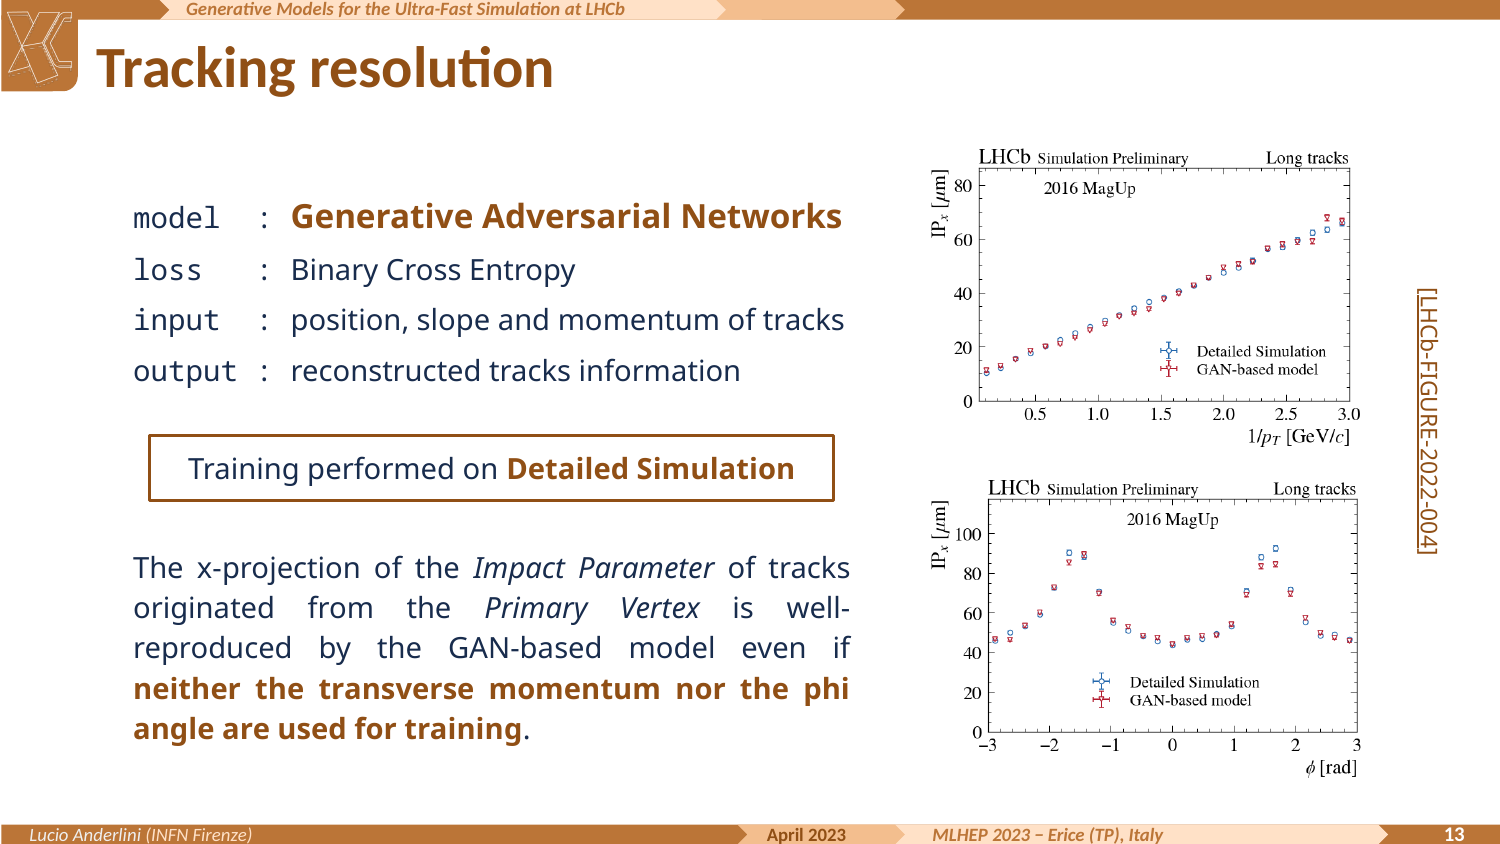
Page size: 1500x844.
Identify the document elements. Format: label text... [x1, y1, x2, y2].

text_box The x-projection of the Impact Parameter of tracks originated from the Primary Vertex is well-reproduced by the GAN-based model even if neither the transverse momentum nor the phi angle are used for training. [118, 529, 866, 761]
text_box Training performed on Detailed Simulation [149, 435, 834, 501]
picture [917, 135, 1374, 461]
title Tracking resolution [81, 14, 1480, 109]
text_box model : Generative Adversarial Networks loss : Binary Cross Entropy input : position, slope and momentum of tracks output : reconstructed tracks information [118, 169, 866, 408]
text_box [LHCb-FIGURE-2022-004] [1398, 268, 1458, 576]
slide_number <number> [1389, 801, 1480, 844]
picture [917, 466, 1374, 792]
